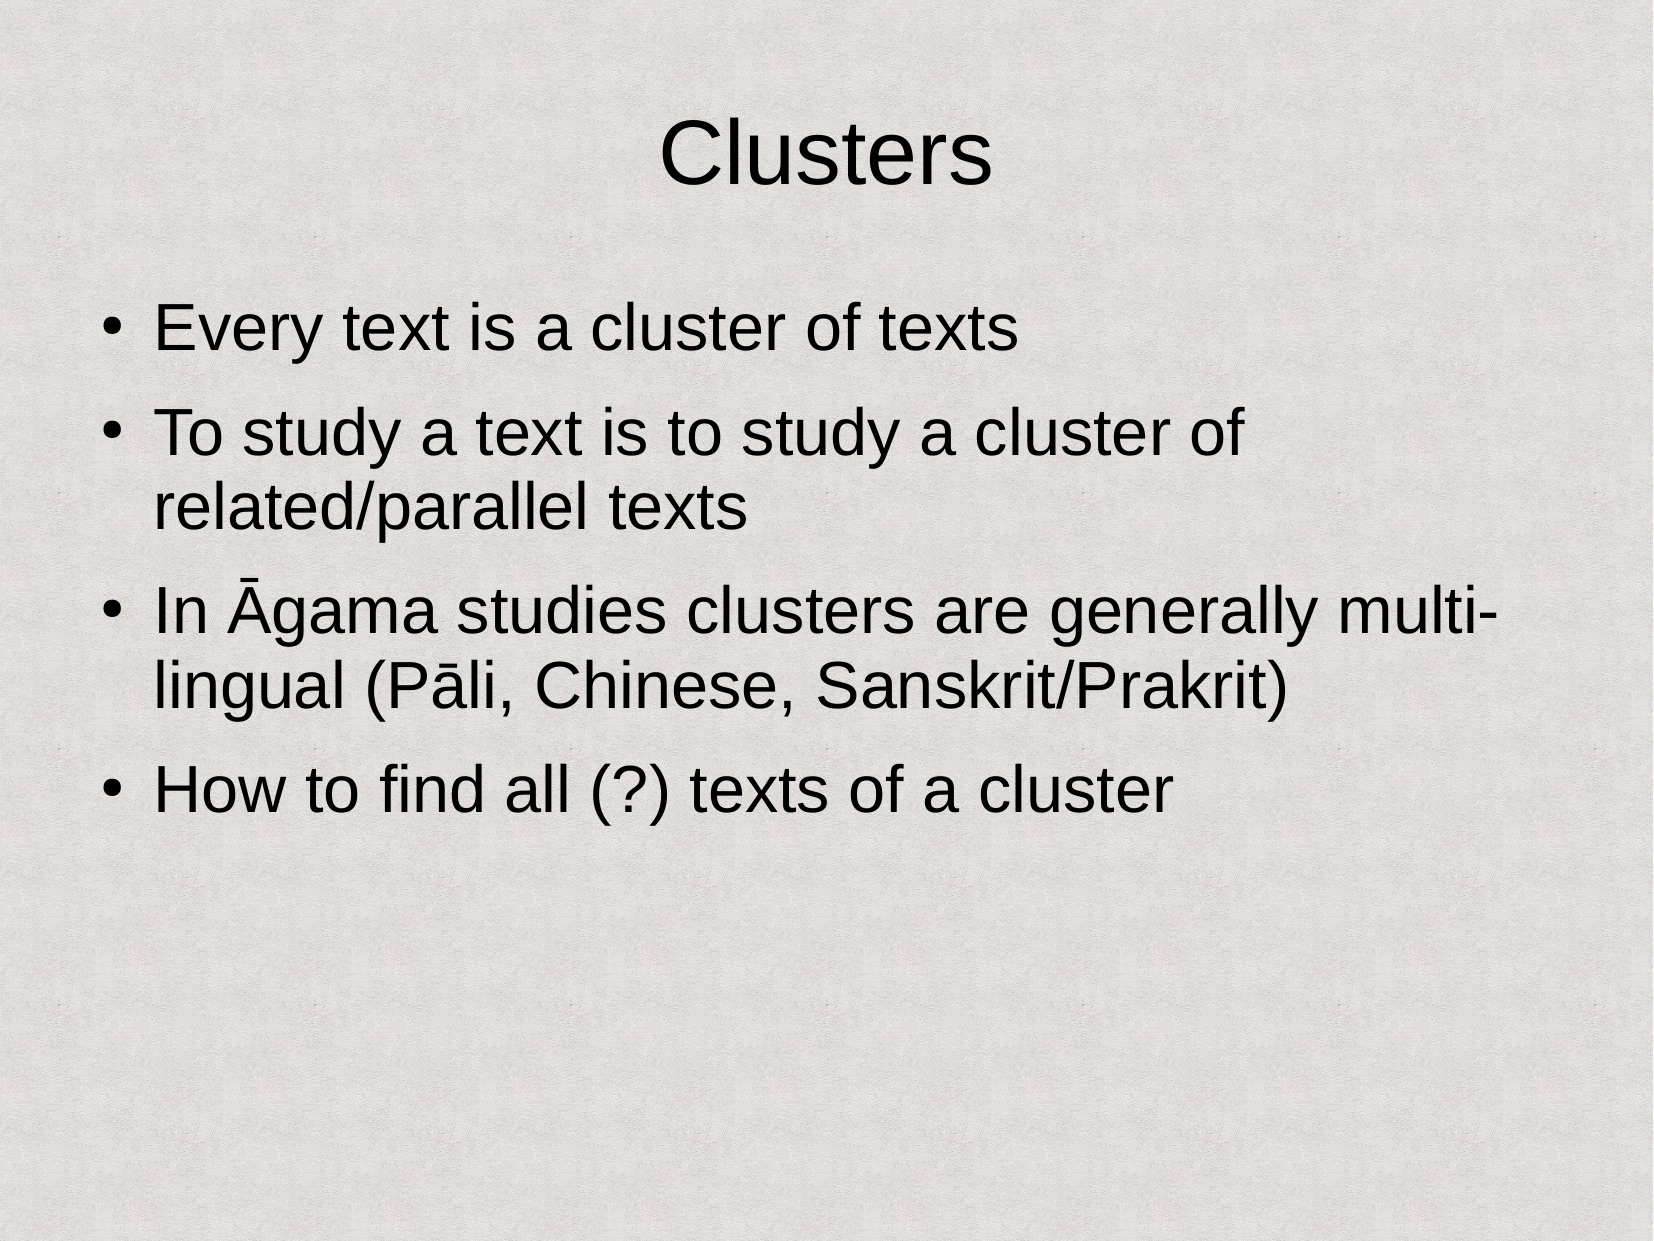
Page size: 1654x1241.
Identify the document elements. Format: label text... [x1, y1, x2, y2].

title Clusters [82, 49, 1571, 257]
picture [0, 0, 1654, 1241]
list Every text is a cluster of texts To study a text is to study a cluster of related/parallel texts In Āgama studies clusters are generally multi-lingual (Pāli, Chinese, Sanskrit/Prakrit) How to find all (?) texts of a cluster [82, 290, 1571, 1010]
